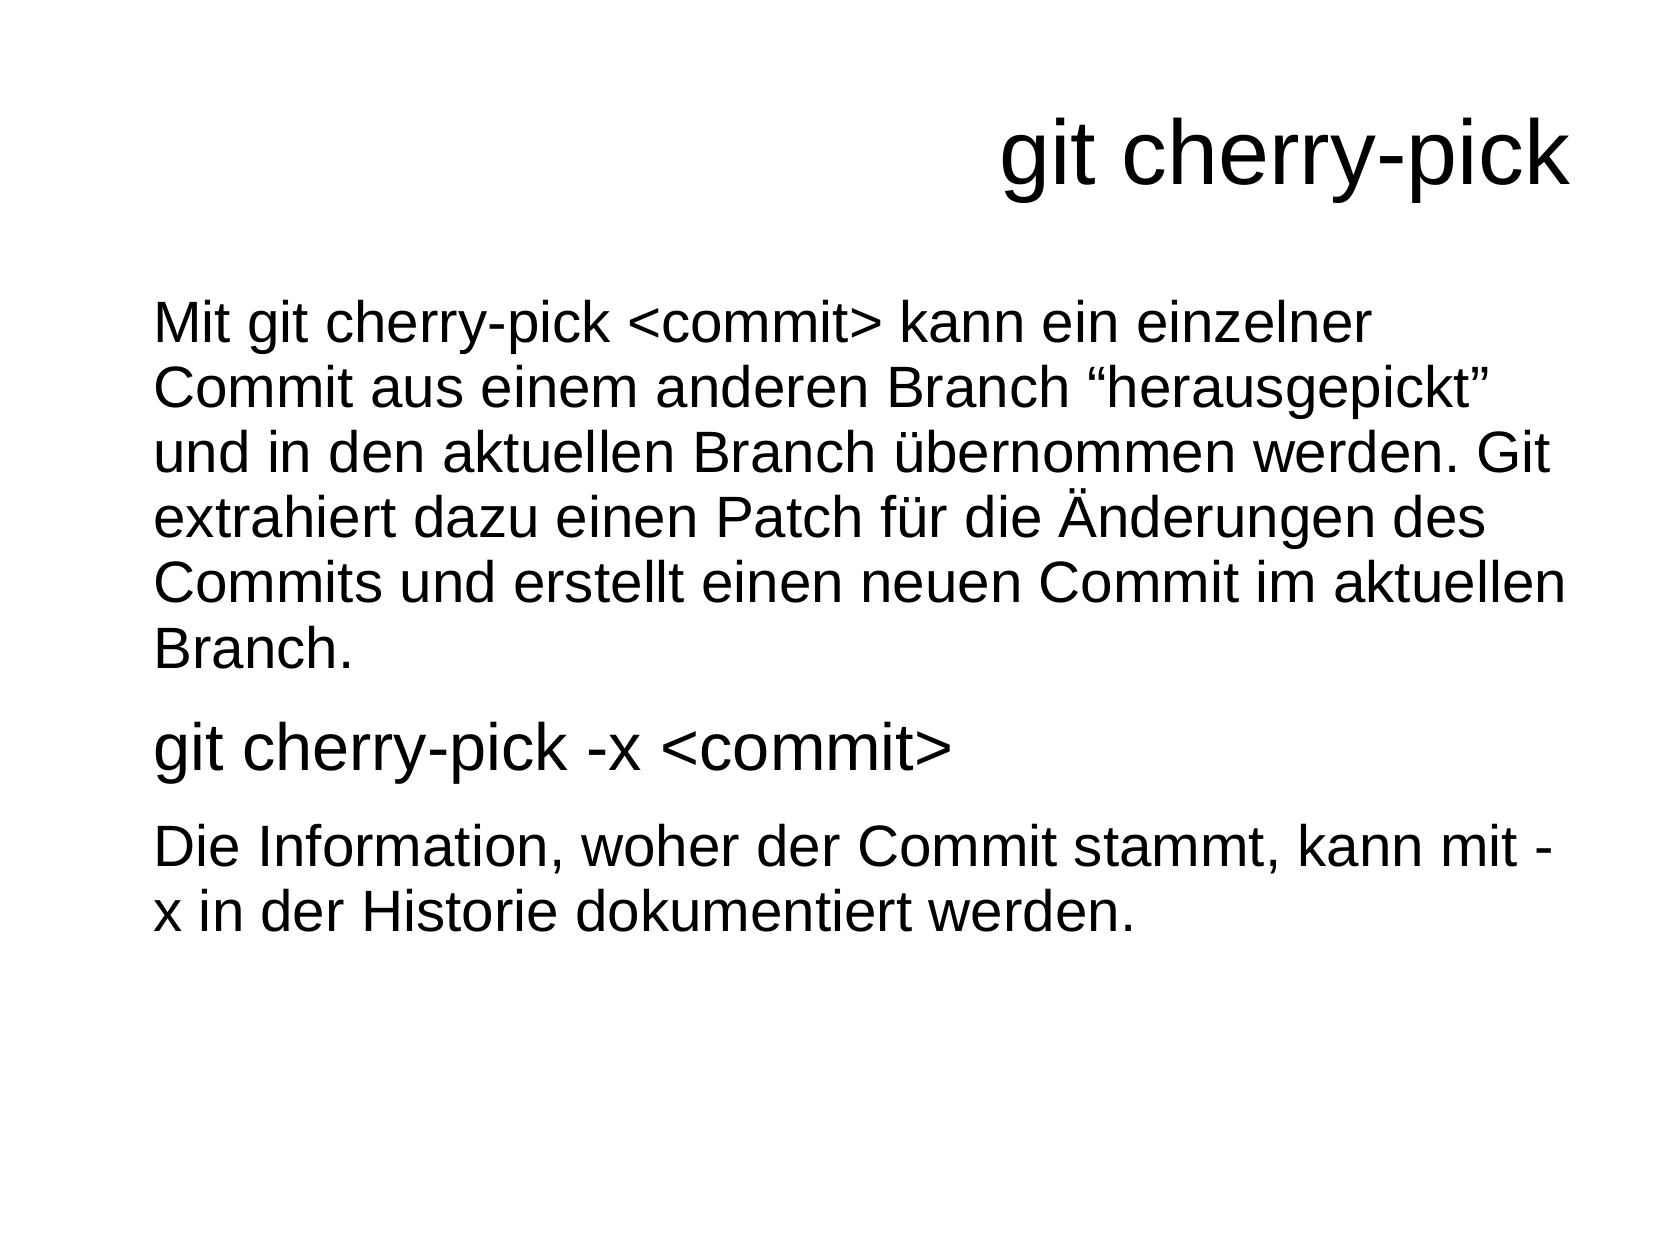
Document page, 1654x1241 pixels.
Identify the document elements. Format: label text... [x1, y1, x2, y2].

title git cherry-pick [82, 49, 1571, 257]
list Mit git cherry-pick <commit> kann ein einzelner Commit aus einem anderen Branch “herausgepickt” und in den aktuellen Branch übernommen werden. Git extrahiert dazu einen Patch für die Änderungen des Commits und erstellt einen neuen Commit im aktuellen Branch. git cherry-pick -x <commit> Die Information, woher der Commit stammt, kann mit -x in der Historie dokumentiert werden. [82, 290, 1571, 1109]
